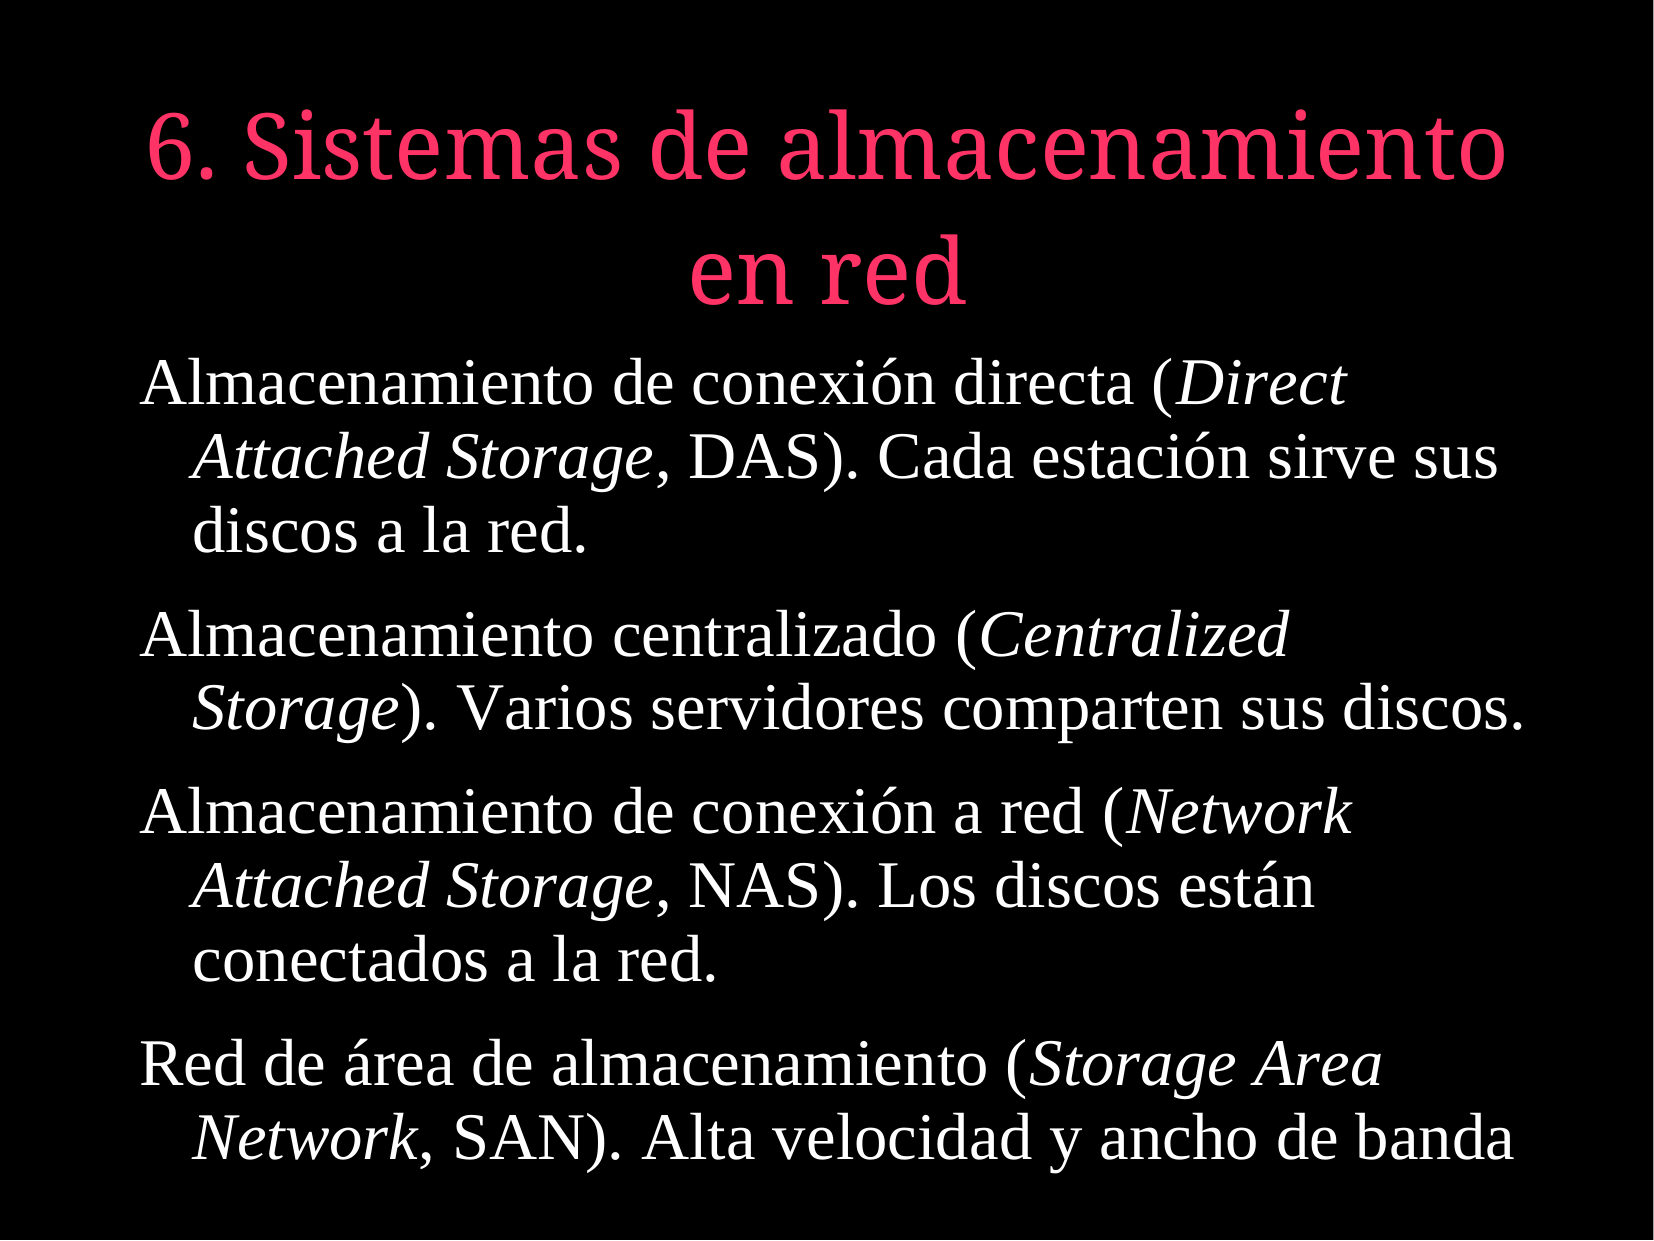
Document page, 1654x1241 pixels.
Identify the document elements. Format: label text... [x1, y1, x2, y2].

list Almacenamiento de conexión directa (Direct Attached Storage, DAS). Cada estación sirve sus discos a la red. Almacenamiento centralizado (Centralized Storage). Varios servidores comparten sus discos. Almacenamiento de conexión a red (Network Attached Storage, NAS). Los discos están conectados a la red. Red de área de almacenamiento (Storage Area Network, SAN). Alta velocidad y ancho de banda [121, 344, 1534, 1174]
title 6. Sistemas de almacenamiento en red [121, 82, 1534, 331]
